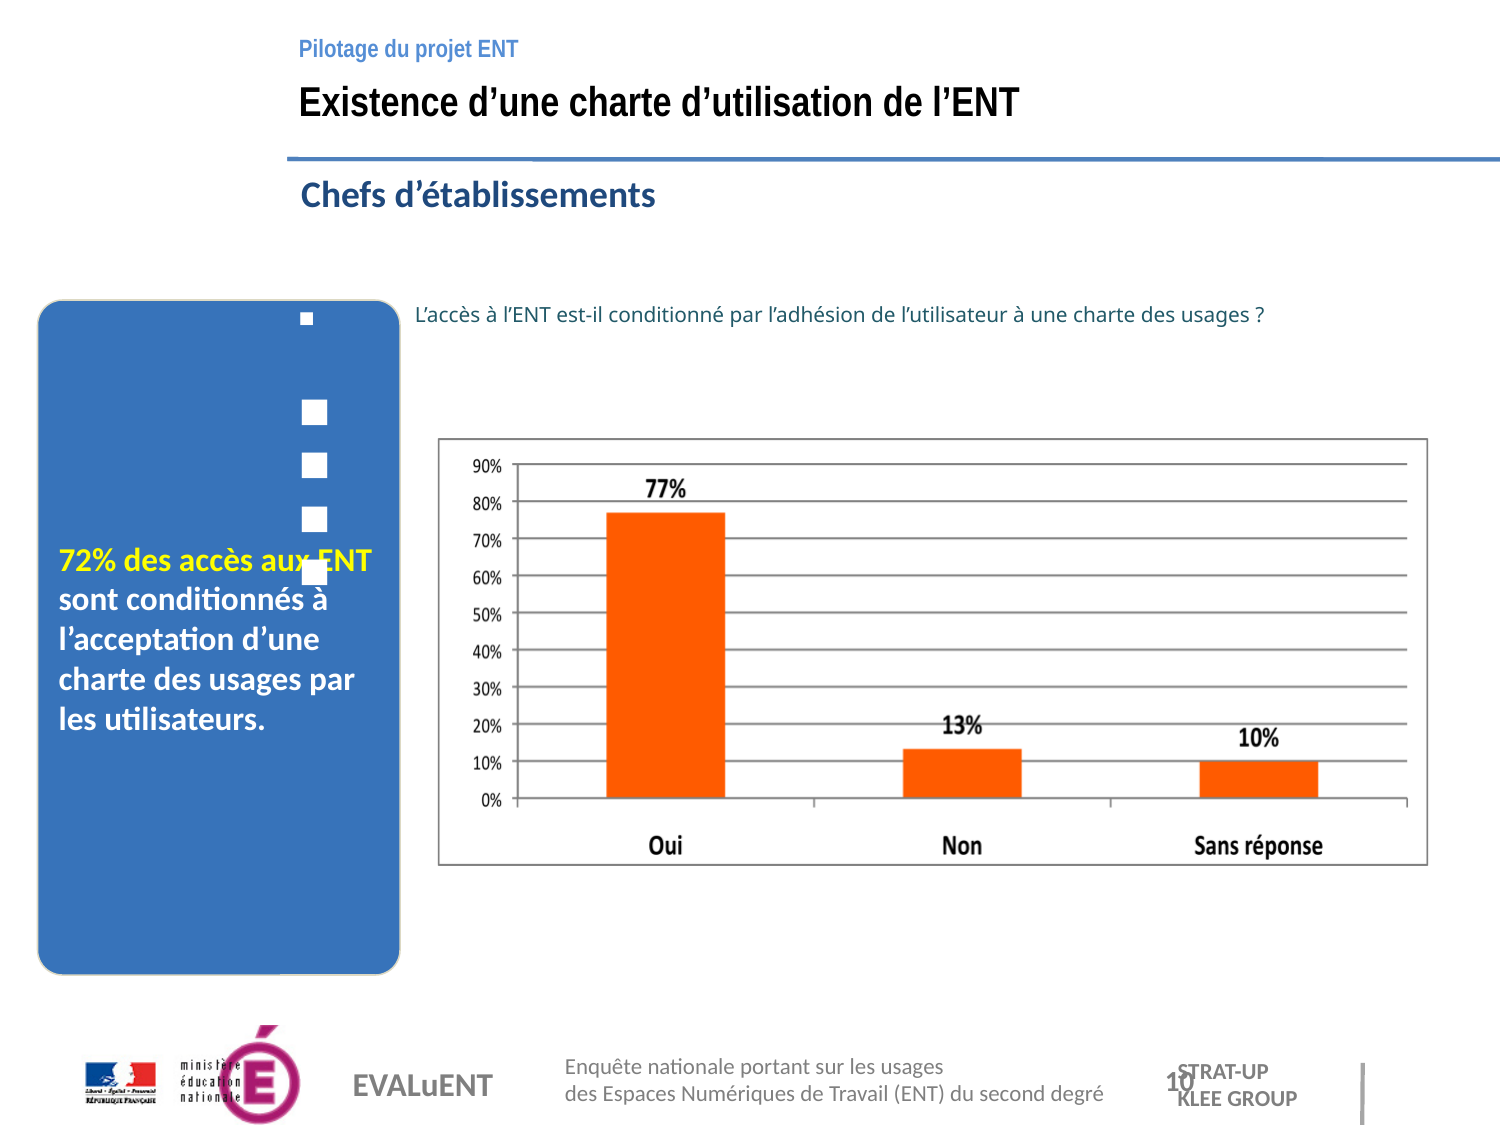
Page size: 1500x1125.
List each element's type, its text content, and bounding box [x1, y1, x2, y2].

text_box Pilotage du projet ENT Existence d’une charte d’utilisation de l’ENT [284, 25, 1455, 100]
text_box [1074, 1050, 1426, 1110]
picture [437, 437, 1429, 867]
text_box 72% des accès aux ENT sont conditionnés à l’acceptation d’une charte des usages par les utilisateurs. [37, 299, 401, 976]
text_box Chefs d’établissements [286, 162, 676, 224]
text_box L’accès à l’ENT est-il conditionné par l’adhésion de l’utilisateur à une charte des usages ? [399, 294, 1488, 336]
